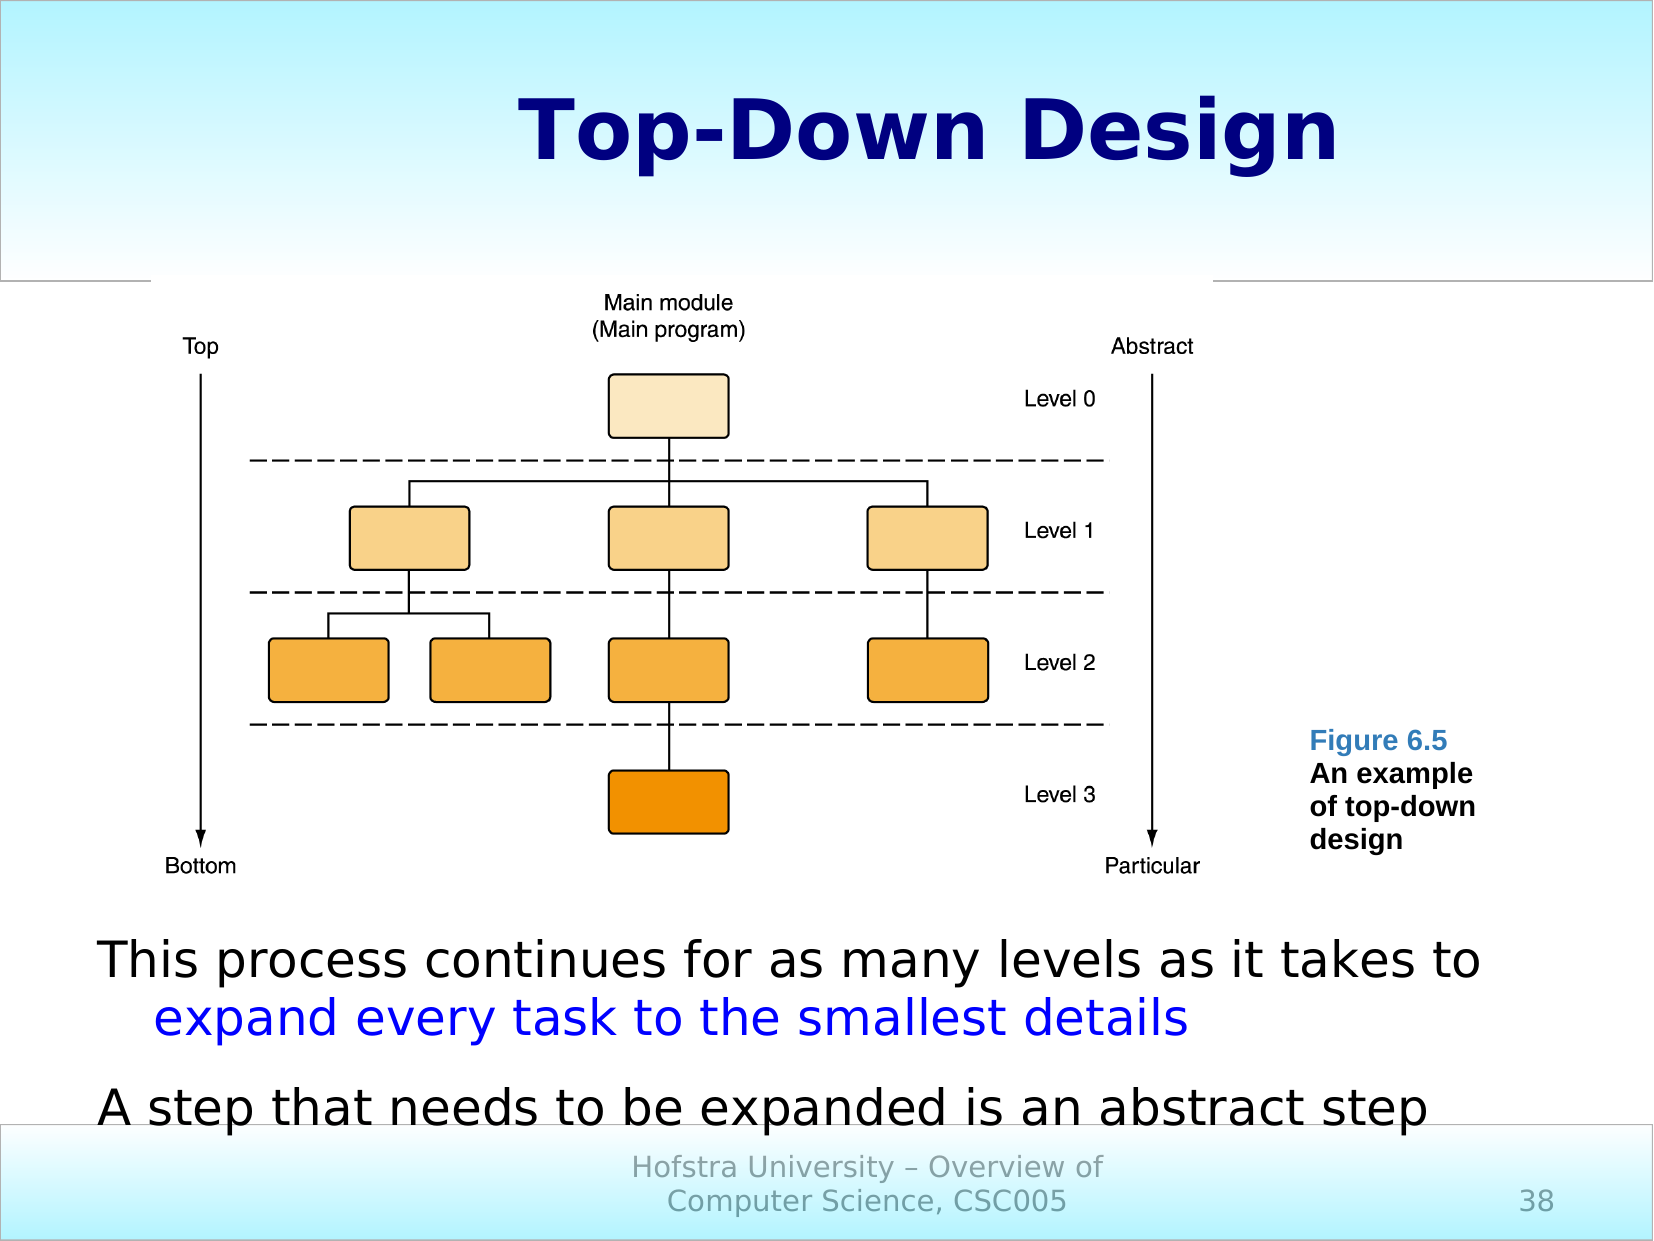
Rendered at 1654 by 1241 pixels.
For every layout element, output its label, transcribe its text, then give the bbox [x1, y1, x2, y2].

list This process continues for as many levels as it takes to expand every task to the smallest details A step that needs to be expanded is an abstract step [82, 923, 1571, 1240]
title Top-Down Design [247, 27, 1612, 235]
text_box Figure 6.5 An example of top-down design [1294, 716, 1529, 864]
picture [151, 275, 1213, 892]
